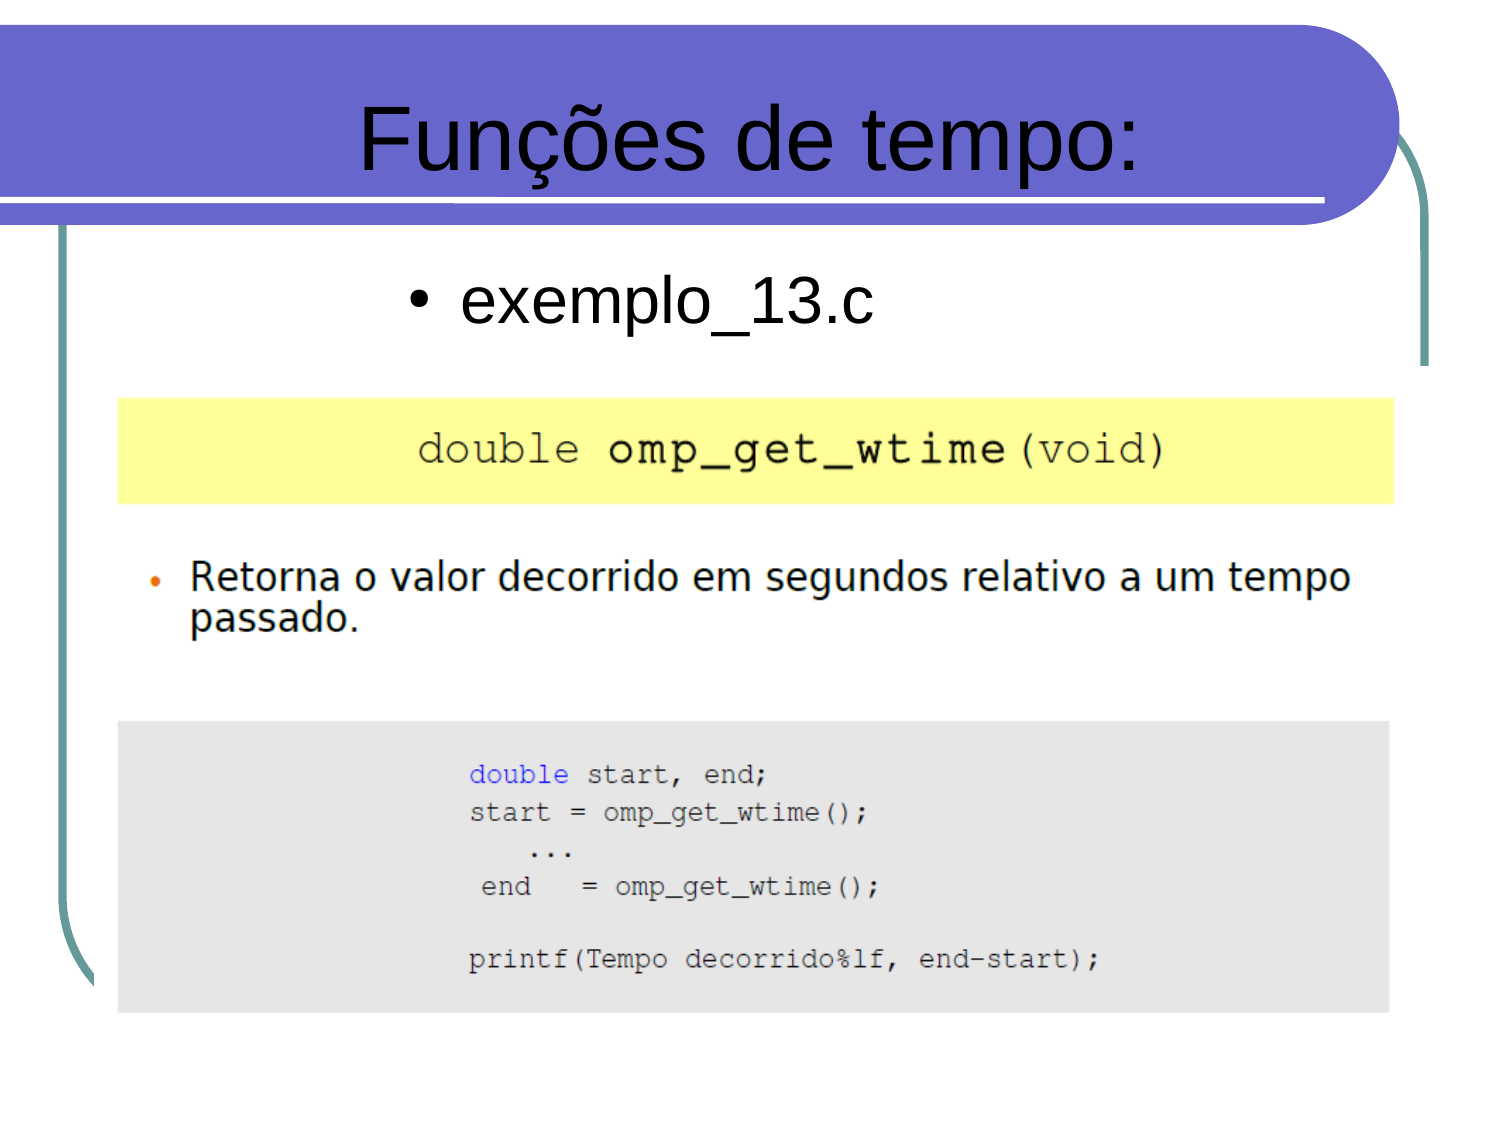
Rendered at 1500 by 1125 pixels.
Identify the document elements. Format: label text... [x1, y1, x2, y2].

list exemplo_13.c [389, 263, 1049, 1006]
picture [94, 366, 1437, 1075]
title Funções de tempo: [75, 44, 1425, 233]
